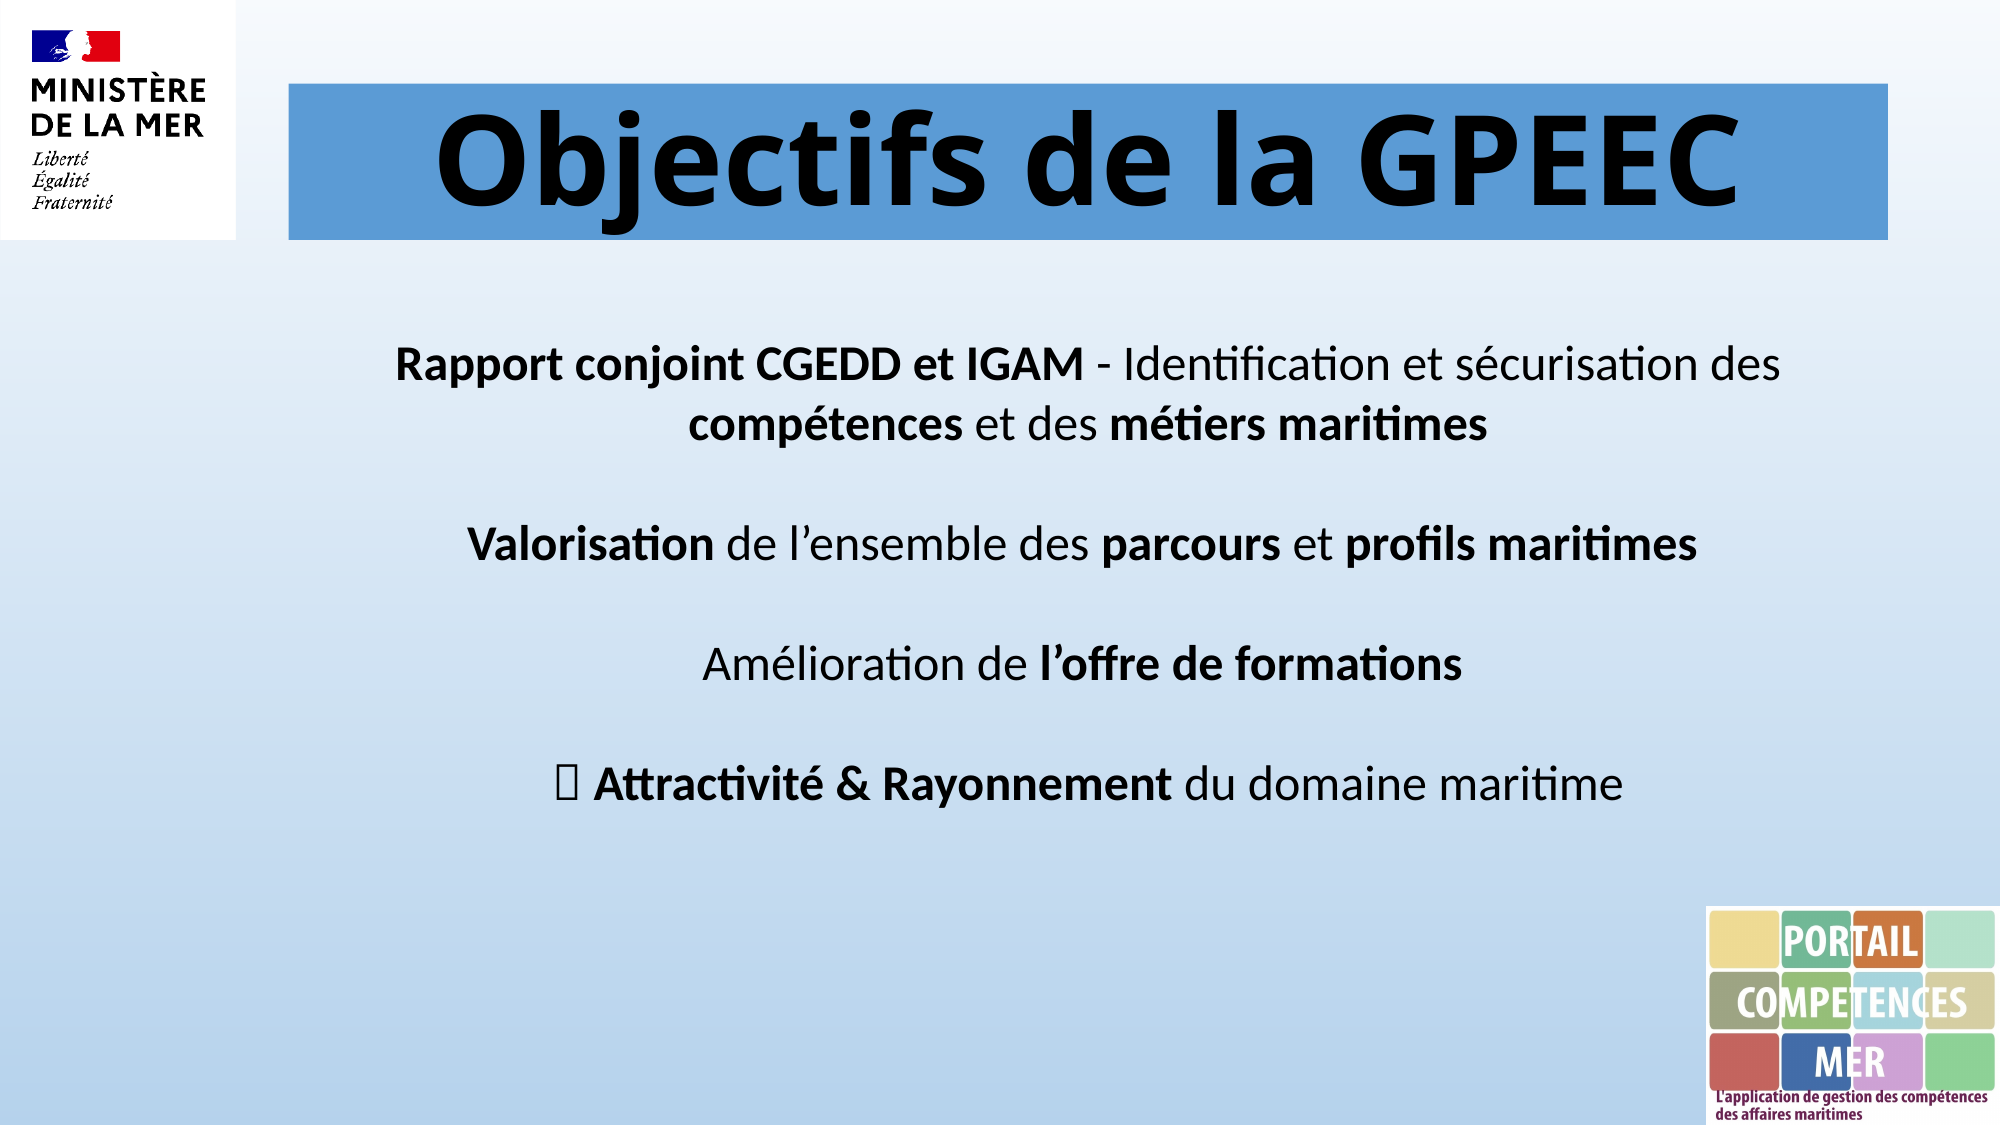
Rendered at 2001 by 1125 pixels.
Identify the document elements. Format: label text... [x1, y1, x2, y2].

picture [0, 0, 236, 240]
title Objectifs de la GPEEC [288, 83, 1888, 240]
picture [1706, 906, 2000, 1125]
text_box Rapport conjoint CGEDD et IGAM - Identification et sécurisation des compétences et des métiers maritimes Valorisation de l’ensemble des parcours et profils maritimes Amélioration de l’offre de formations  Attractivité & Rayonnement du domaine maritime [321, 323, 1856, 819]
